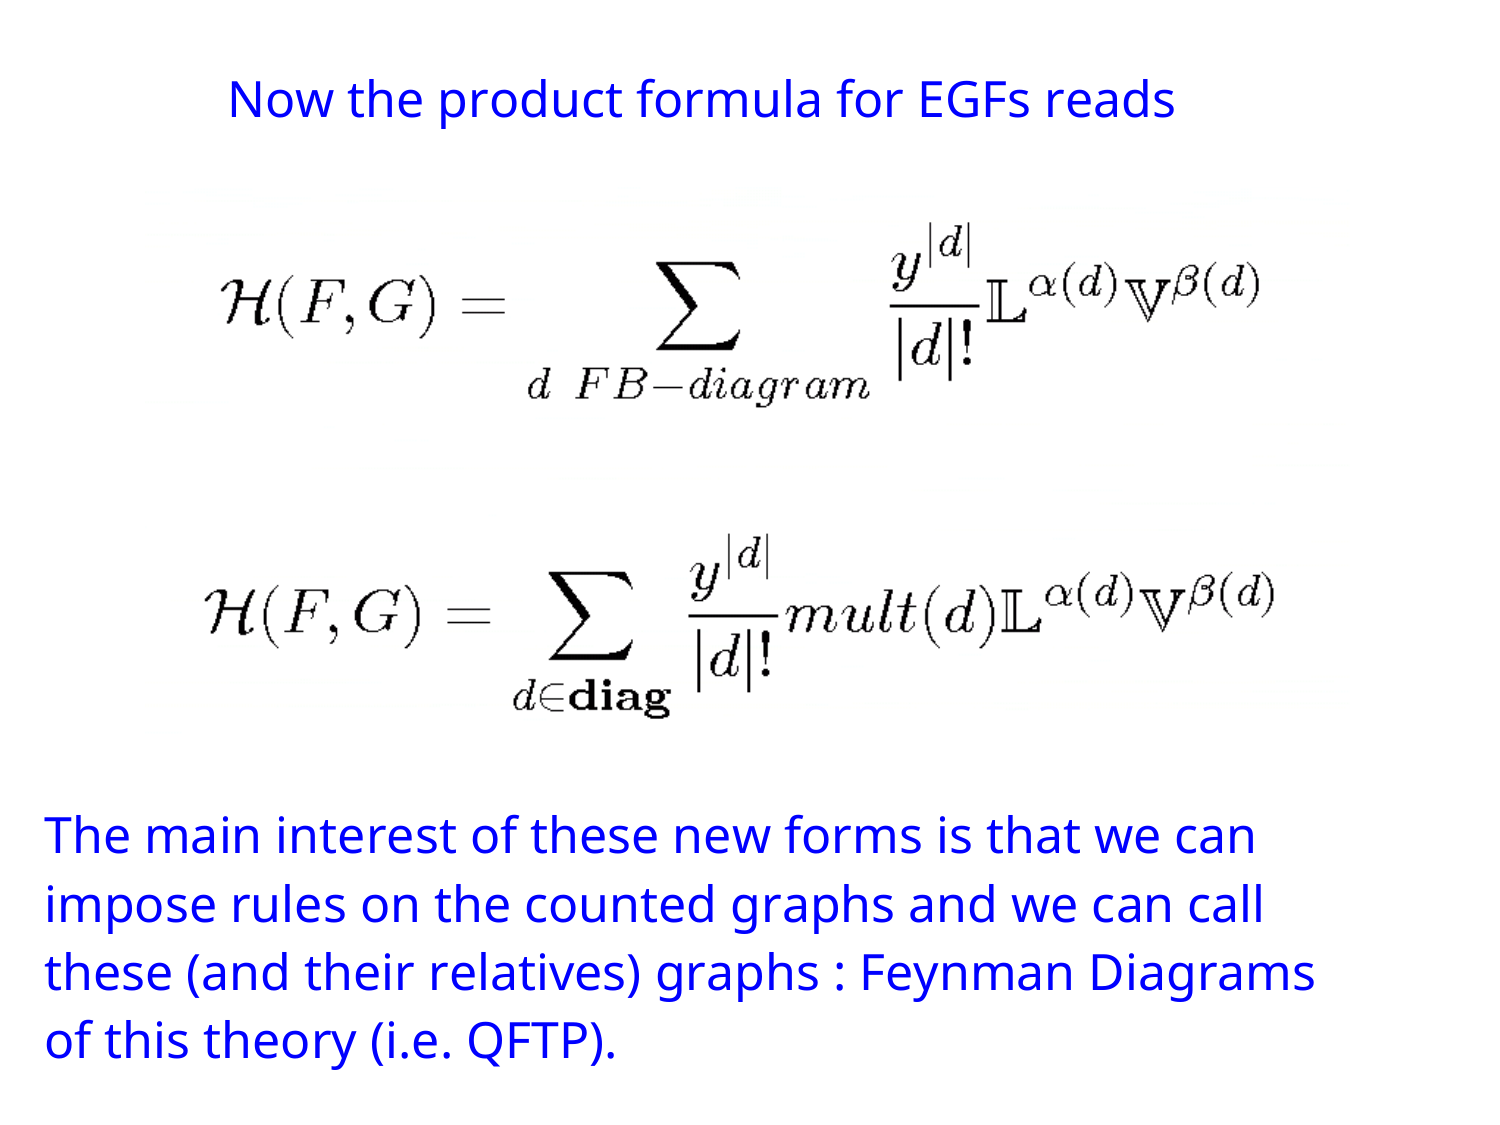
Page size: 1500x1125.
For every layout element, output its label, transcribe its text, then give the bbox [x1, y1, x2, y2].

picture [145, 187, 1350, 750]
text_box The main interest of these new forms is that we can impose rules on the counted graphs and we can call these (and their relatives) graphs : Feynman Diagrams of this theory (i.e. QFTP). [29, 792, 1333, 1082]
text_box Now the product formula for EGFs reads [212, 56, 1192, 140]
